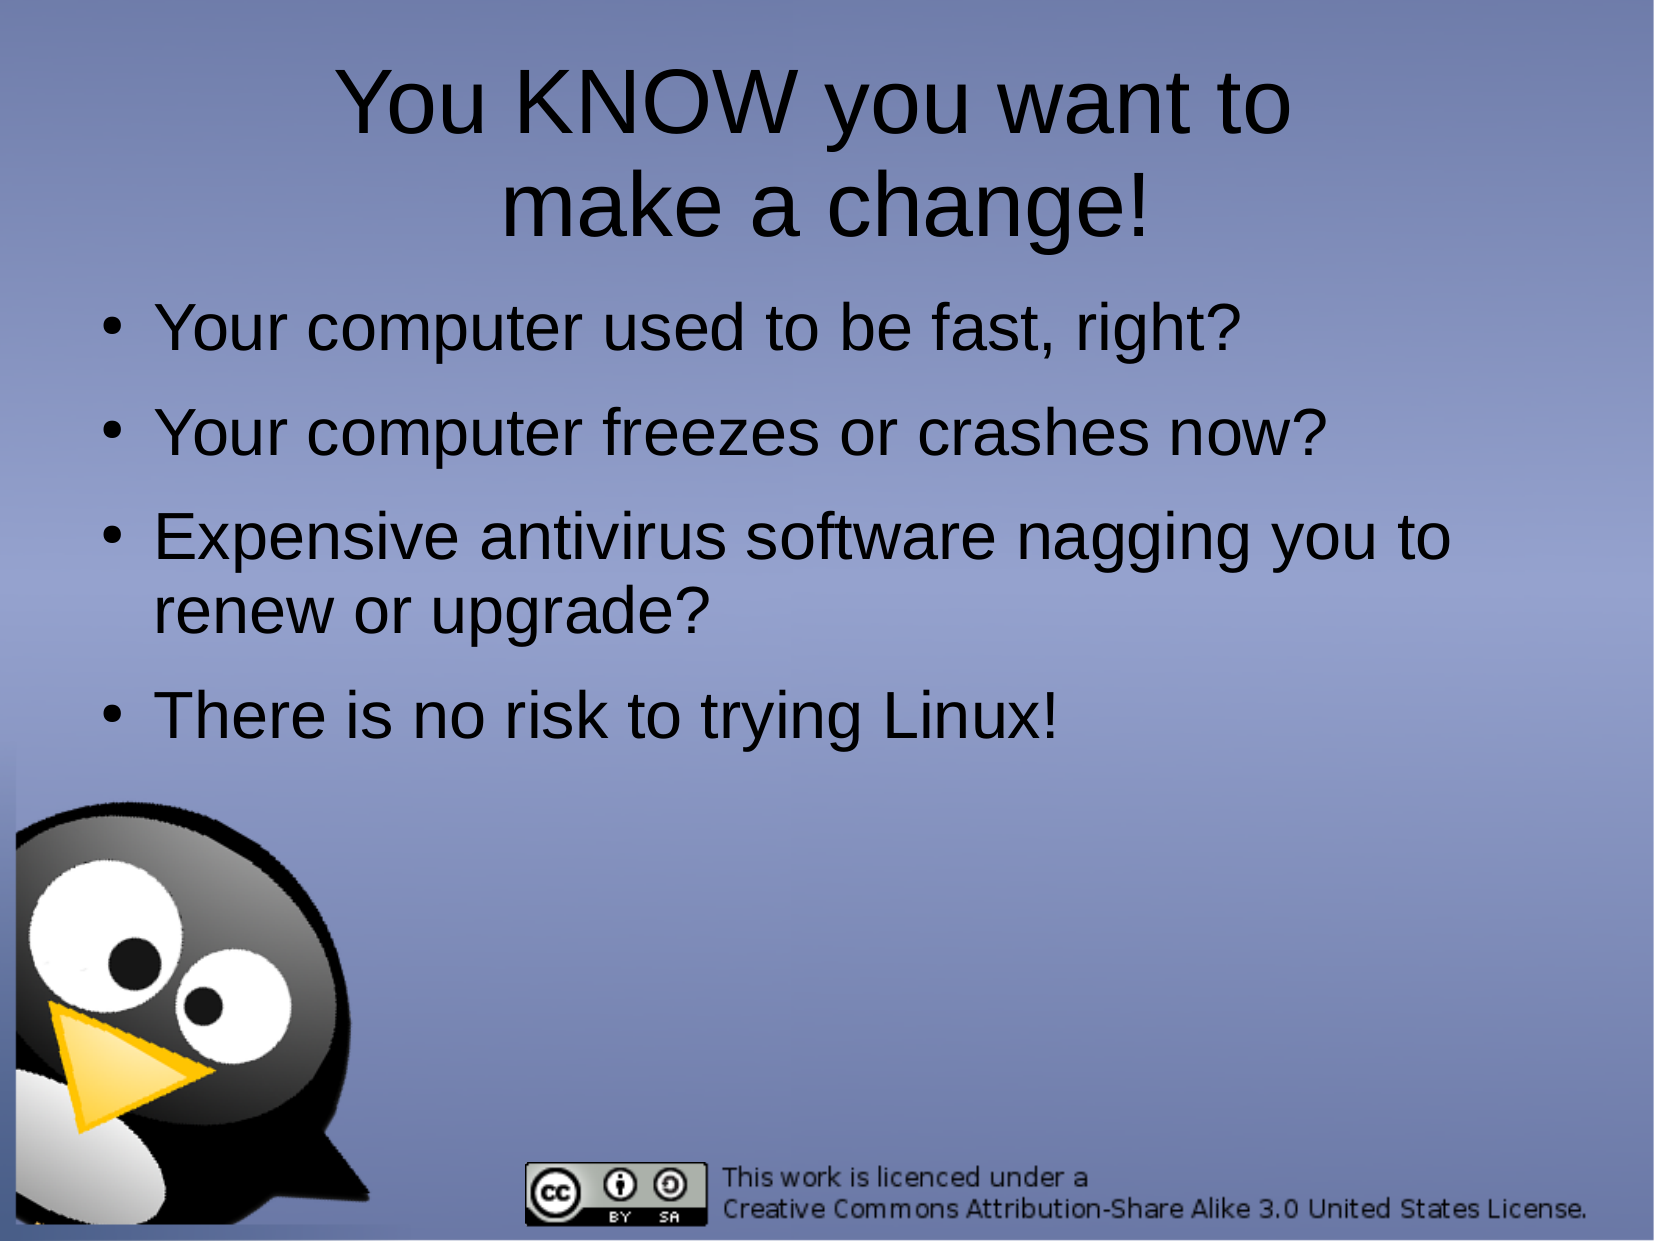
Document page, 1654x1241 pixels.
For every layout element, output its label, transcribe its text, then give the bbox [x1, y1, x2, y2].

title You KNOW you want to make a change! [82, 50, 1571, 256]
list Your computer used to be fast, right? Your computer freezes or crashes now? Expensive antivirus software nagging you to renew or upgrade? There is no risk to trying Linux! [82, 290, 1571, 1109]
picture [0, 0, 1654, 1241]
